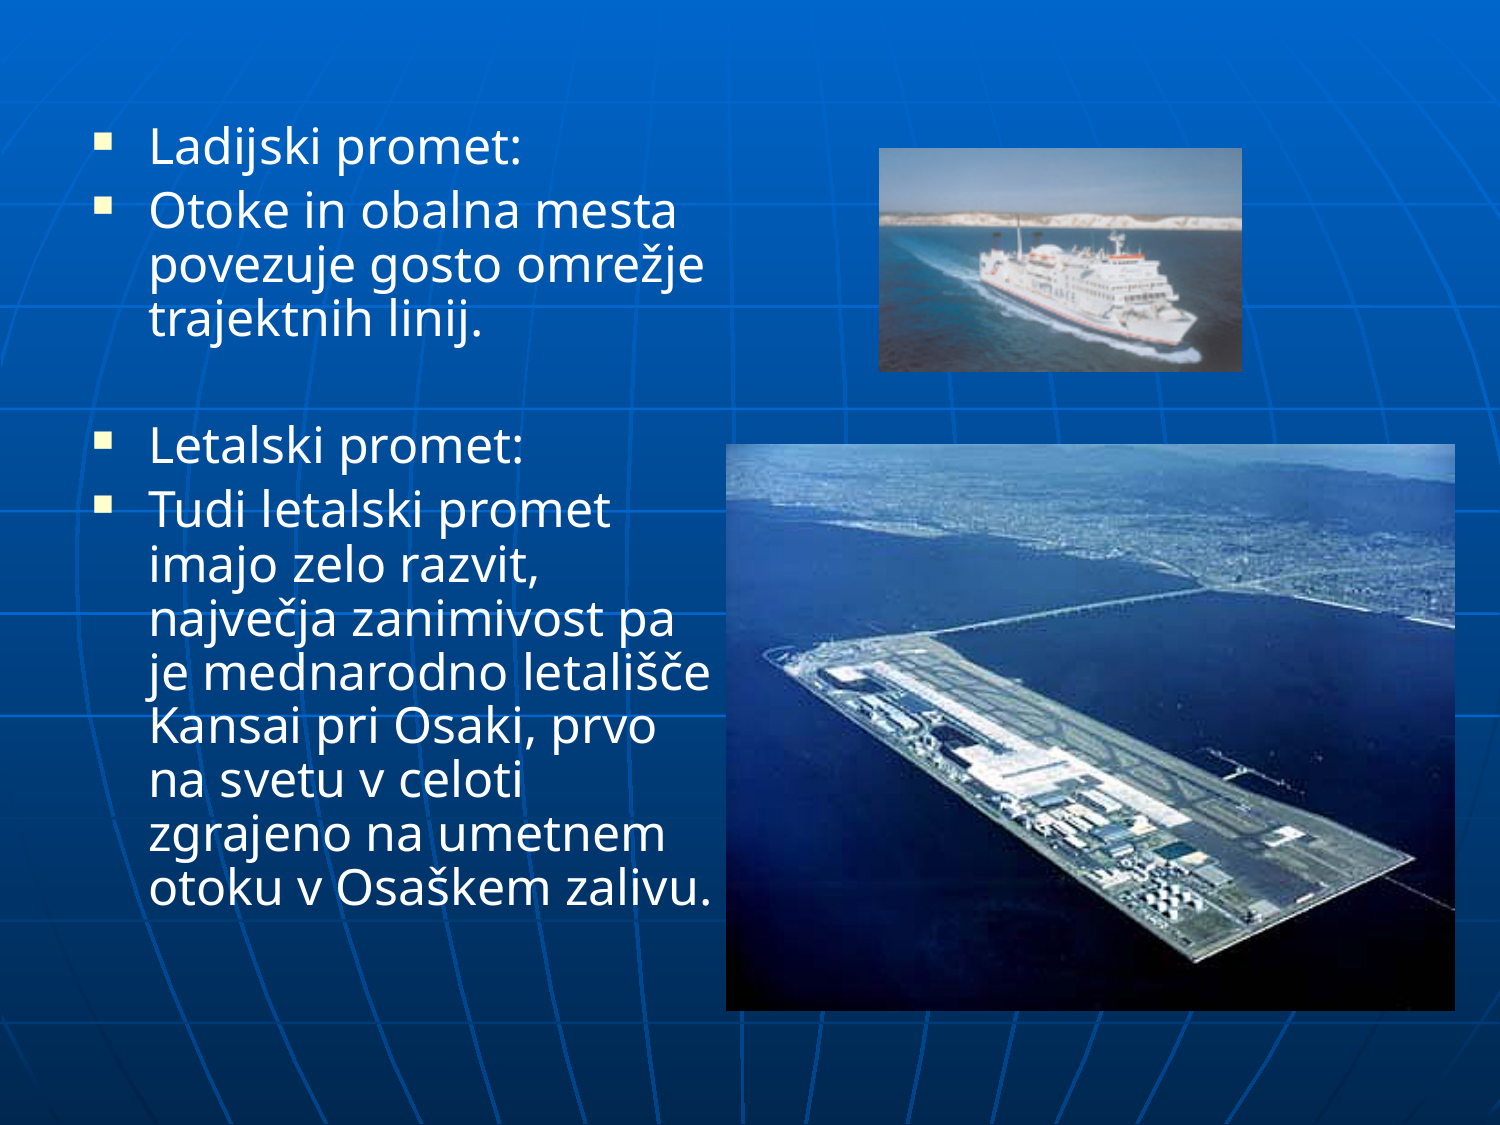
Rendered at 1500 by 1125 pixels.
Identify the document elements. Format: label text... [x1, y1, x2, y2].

picture [879, 148, 1242, 372]
picture [726, 444, 1455, 1011]
list Ladijski promet: Otoke in obalna mesta povezuje gosto omrežje trajektnih linij. Letalski promet: Tudi letalski promet imajo zelo razvit, največja zanimivost pa je mednarodno letališče Kansai pri Osaki, prvo na svetu v celoti zgrajeno na umetnem otoku v Osaškem zalivu. [76, 113, 740, 1023]
